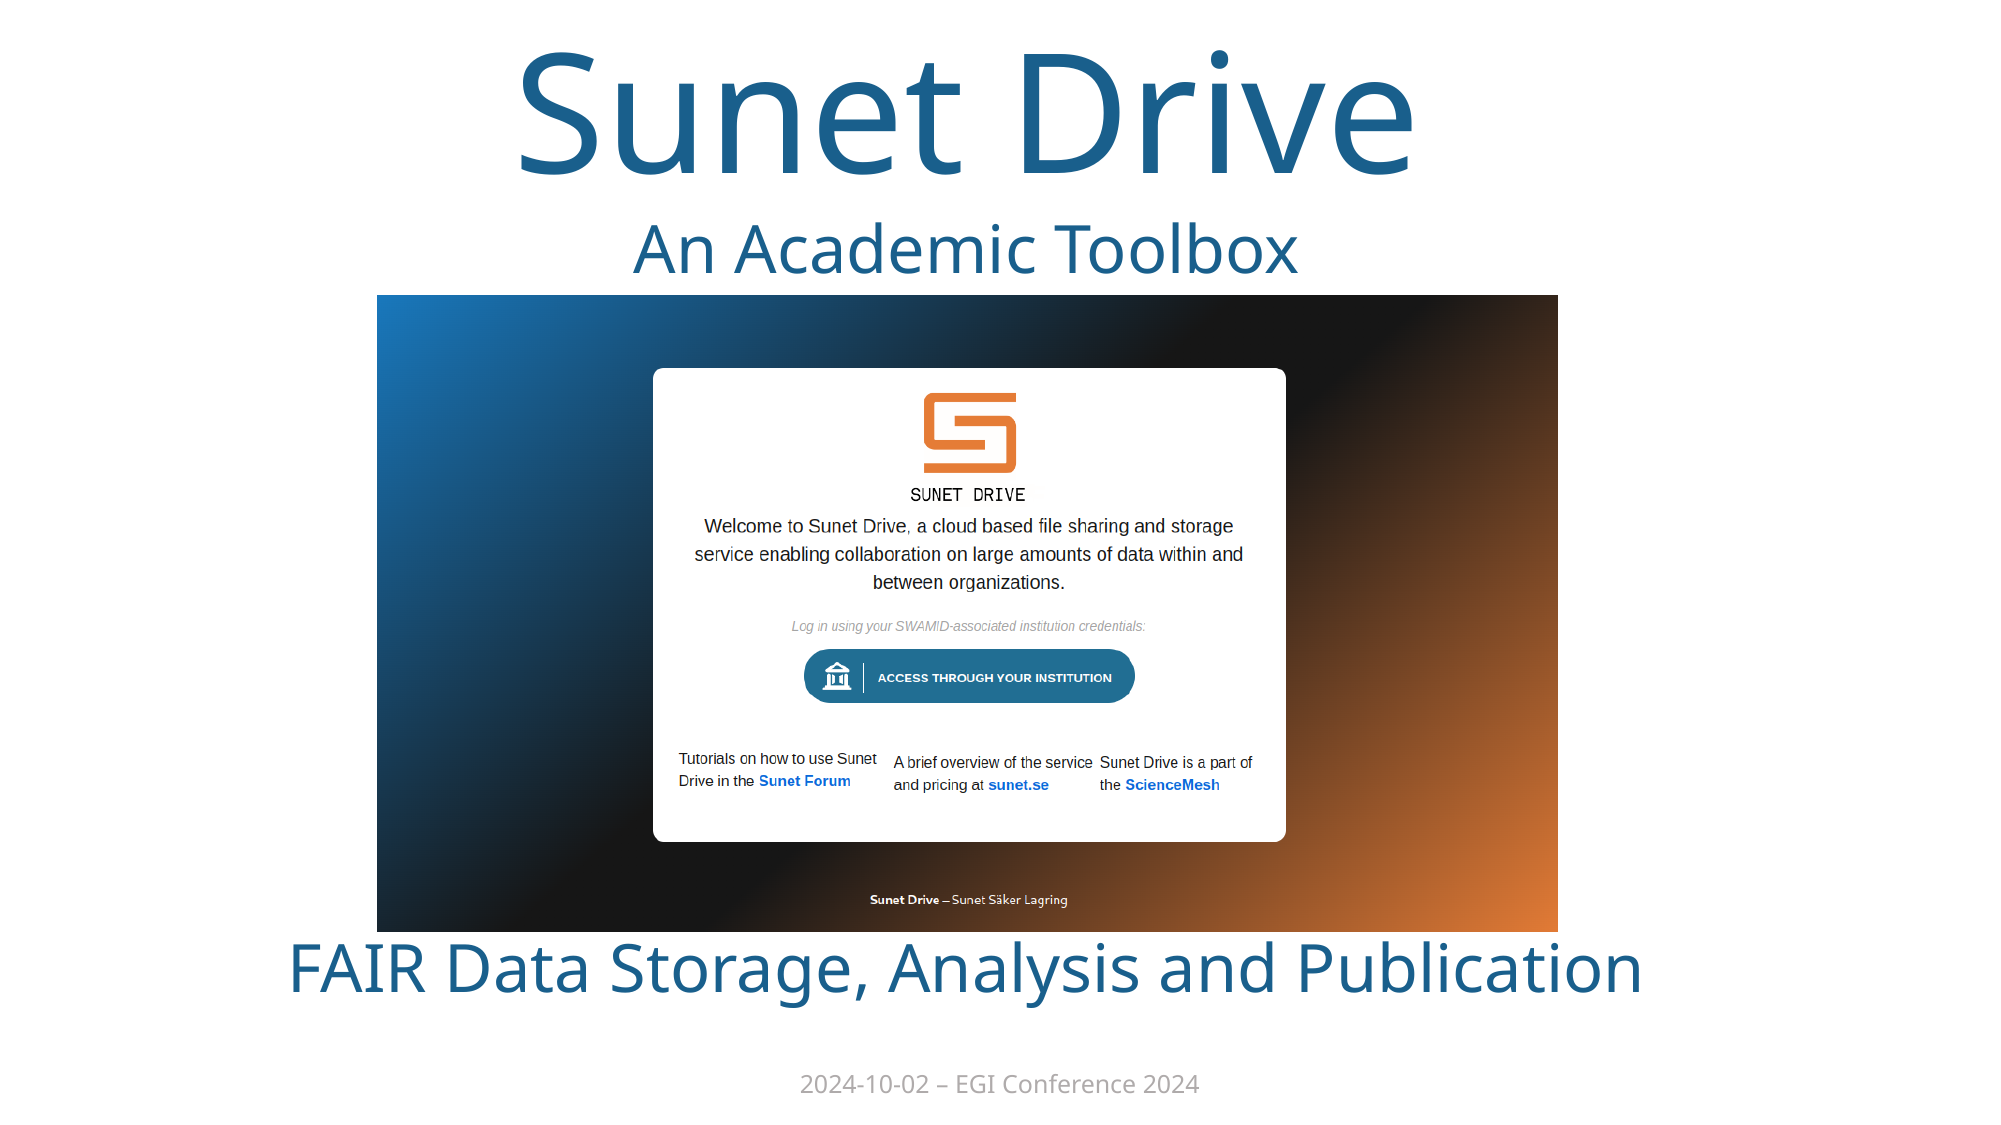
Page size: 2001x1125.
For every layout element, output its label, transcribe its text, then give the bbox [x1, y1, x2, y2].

title Sunet Drive An Academic Toolbox FAIR Data Storage, Analysis and Publication [209, 37, 1726, 976]
text_box 2024-10-02 – EGI Conference 2024 [500, 1061, 1500, 1106]
picture [377, 295, 1558, 932]
